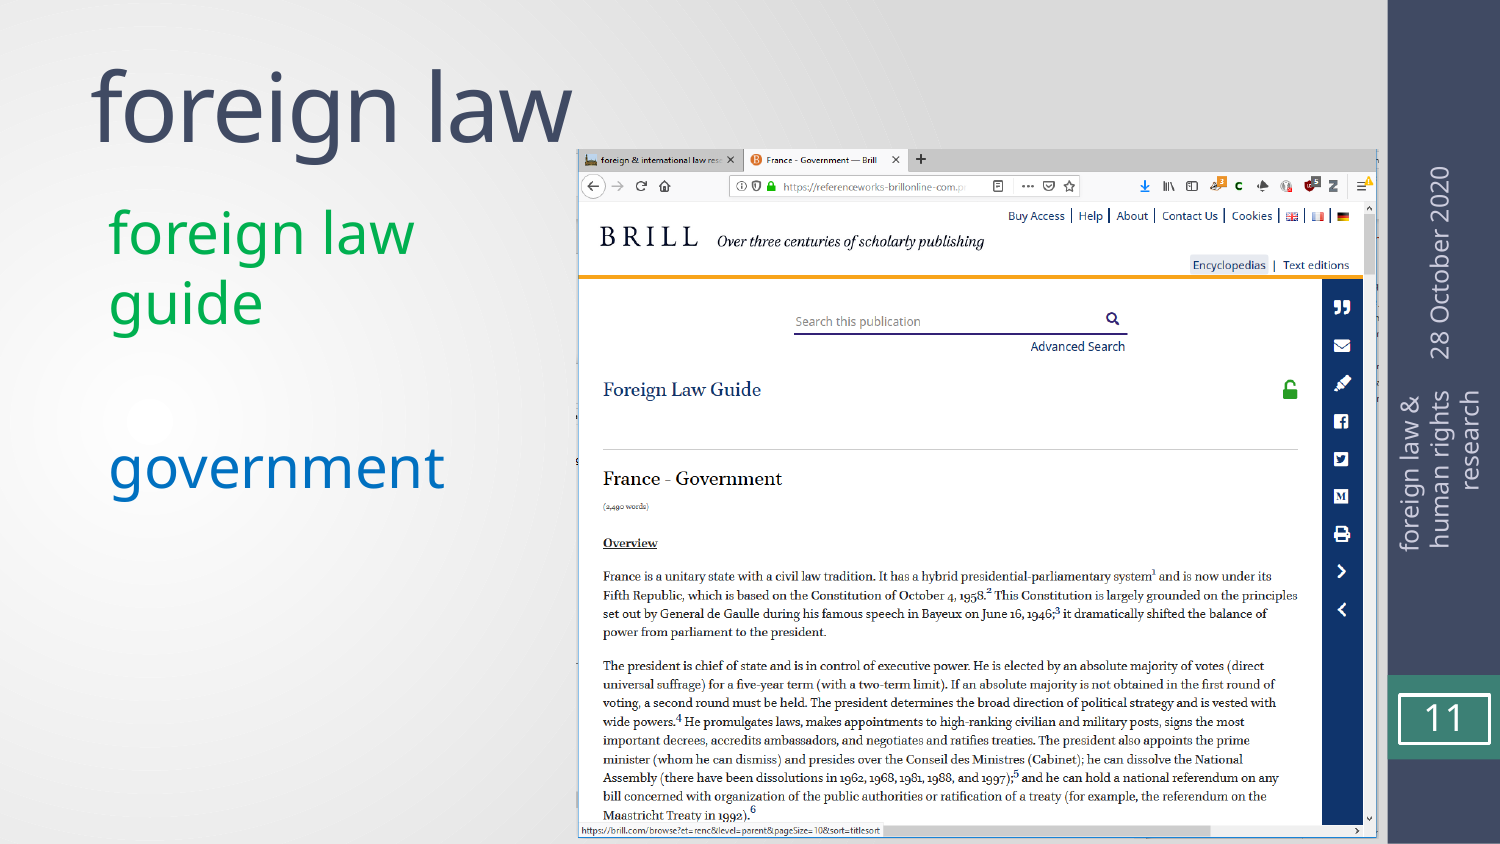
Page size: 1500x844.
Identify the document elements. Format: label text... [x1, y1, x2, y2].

footer foreign law & human rights research [1408, 375, 1469, 667]
slide_number 28 October 2020 [1408, 75, 1469, 375]
picture [576, 149, 1379, 839]
list foreign law guide government [75, 188, 675, 754]
title foreign law [75, 33, 1325, 175]
slide_number <number> [1399, 695, 1490, 744]
